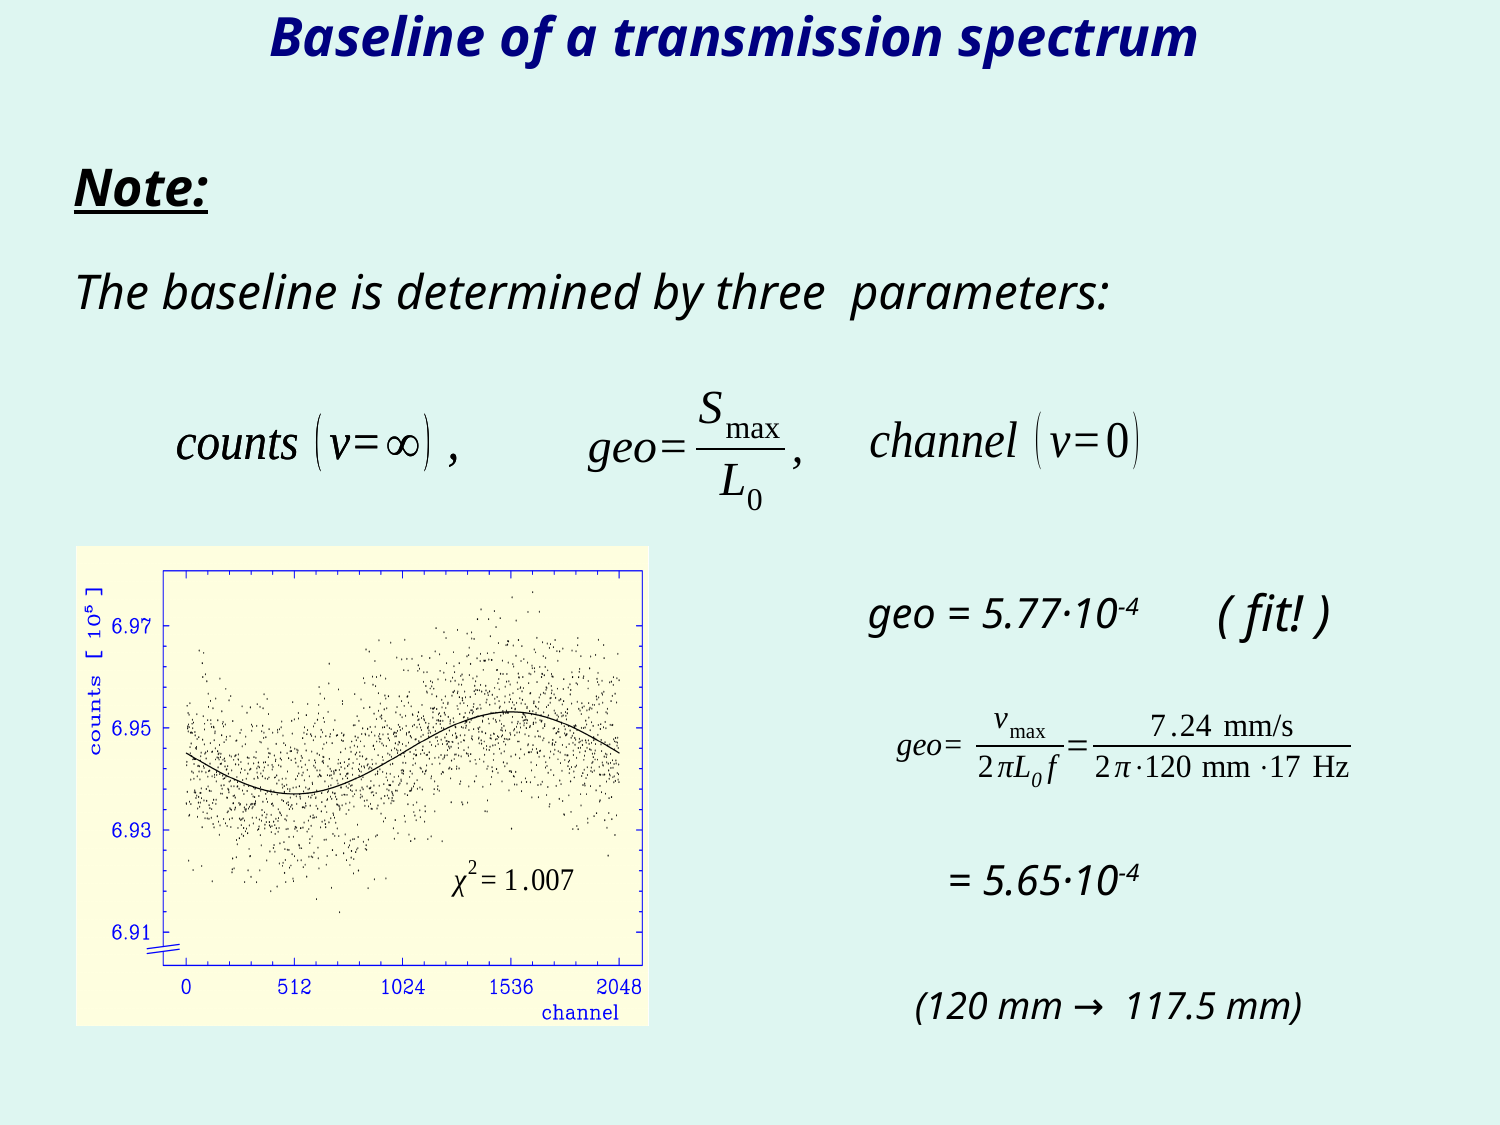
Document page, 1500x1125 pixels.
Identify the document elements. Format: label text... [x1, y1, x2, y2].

text_box ( fit! ) [1203, 573, 1363, 649]
chart [164, 410, 476, 475]
text_box Note: The baseline is determined by three parameters: [58, 147, 1442, 331]
chart [572, 382, 821, 516]
text_box Baseline of a transmission spectrum [12, 0, 1471, 99]
text_box = 5.65·10-4 [932, 846, 1160, 912]
chart [857, 408, 1168, 473]
chart [886, 699, 1365, 792]
text_box geo = 5.77·10-4 [852, 579, 1157, 645]
picture [76, 546, 650, 1028]
text_box (120 mm → 117.5 mm) [900, 975, 1334, 1035]
chart [442, 856, 586, 897]
